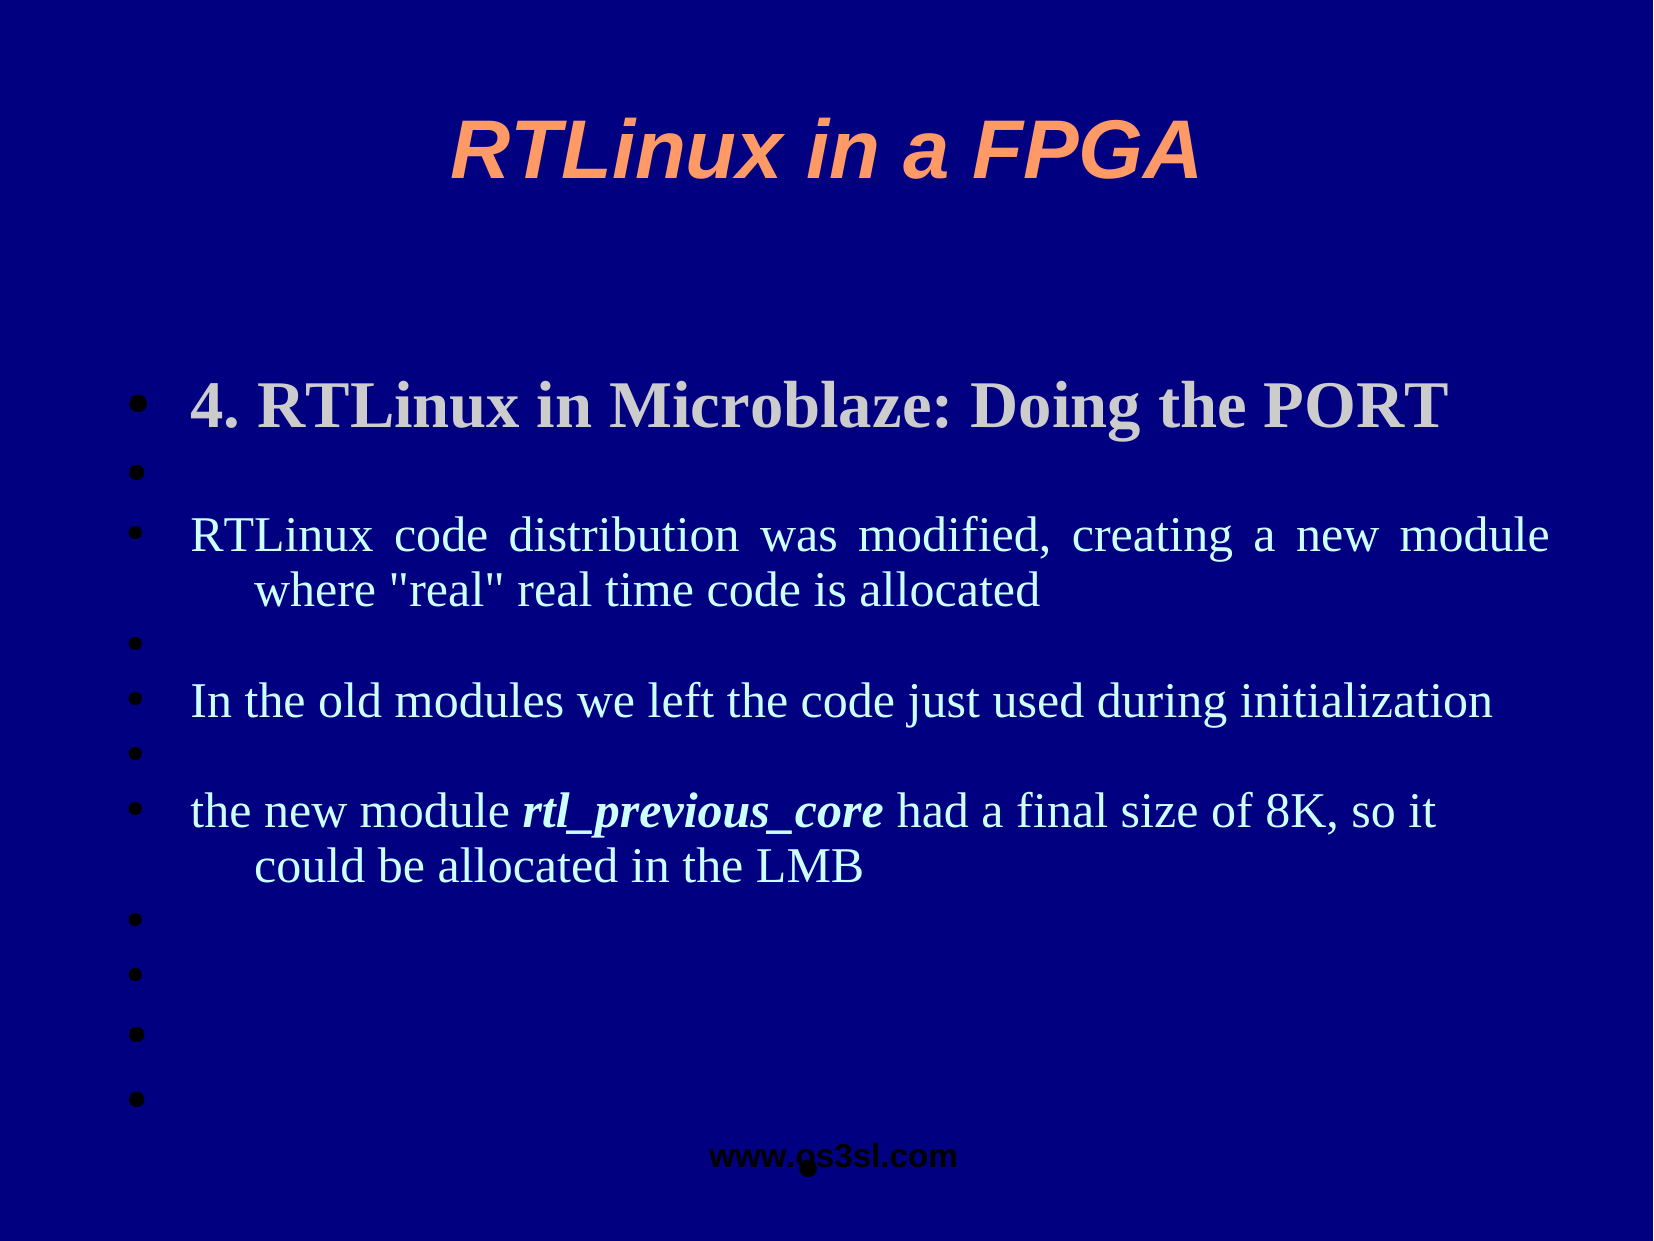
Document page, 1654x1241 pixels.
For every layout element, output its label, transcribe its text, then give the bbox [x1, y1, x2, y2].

text_box www.os3sl.com [709, 1137, 959, 1199]
subtitle 4. RTLinux in Microblaze: Doing the PORT RTLinux code distribution was modified, creating a new module where "real" real time code is allocated In the old modules we left the code just used during initialization the new module rtl_previous_core had a final size of 8K, so it could be allocated in the LMB [112, 300, 1552, 1241]
title RTLinux in a FPGA [121, 46, 1534, 254]
